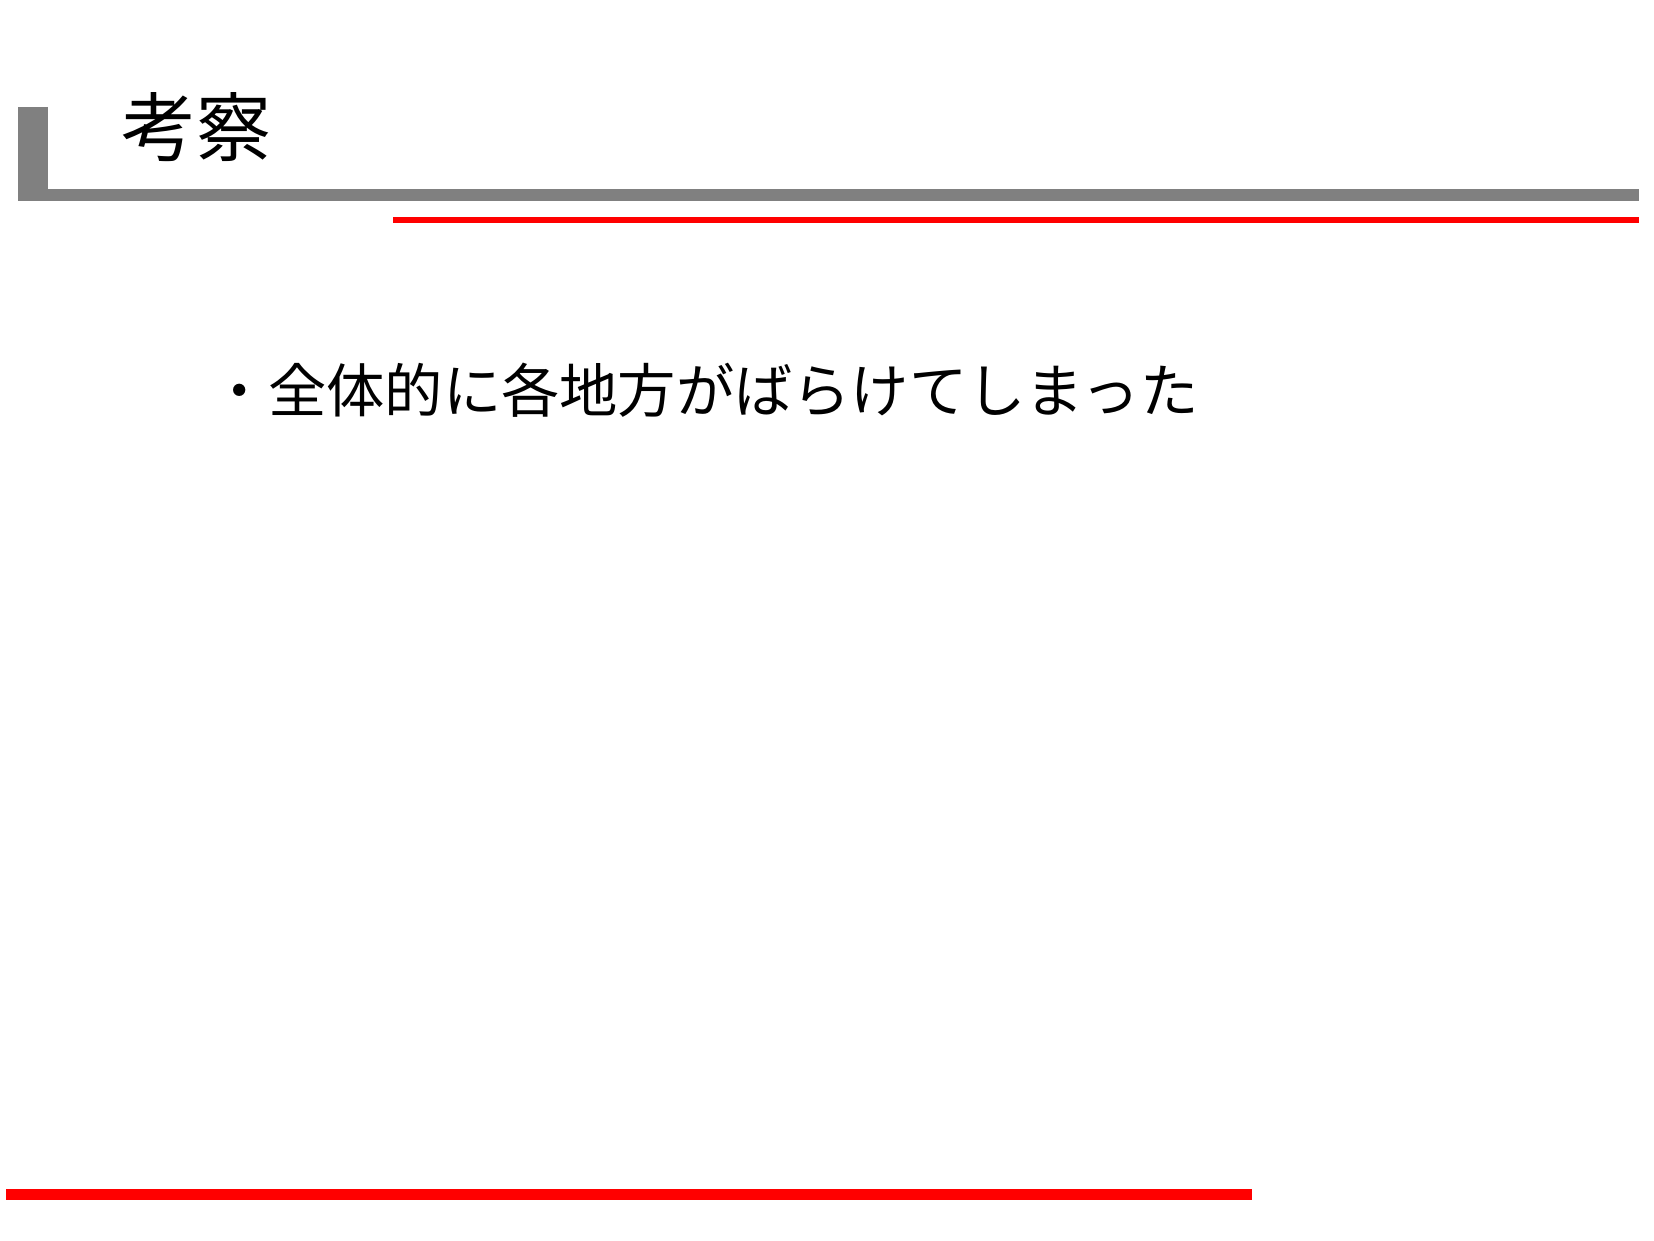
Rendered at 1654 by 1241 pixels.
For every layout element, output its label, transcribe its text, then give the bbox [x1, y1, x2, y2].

list ・全体的に各地方がばらけてしまった [121, 344, 1534, 1127]
title 考察 [121, 18, 1534, 226]
